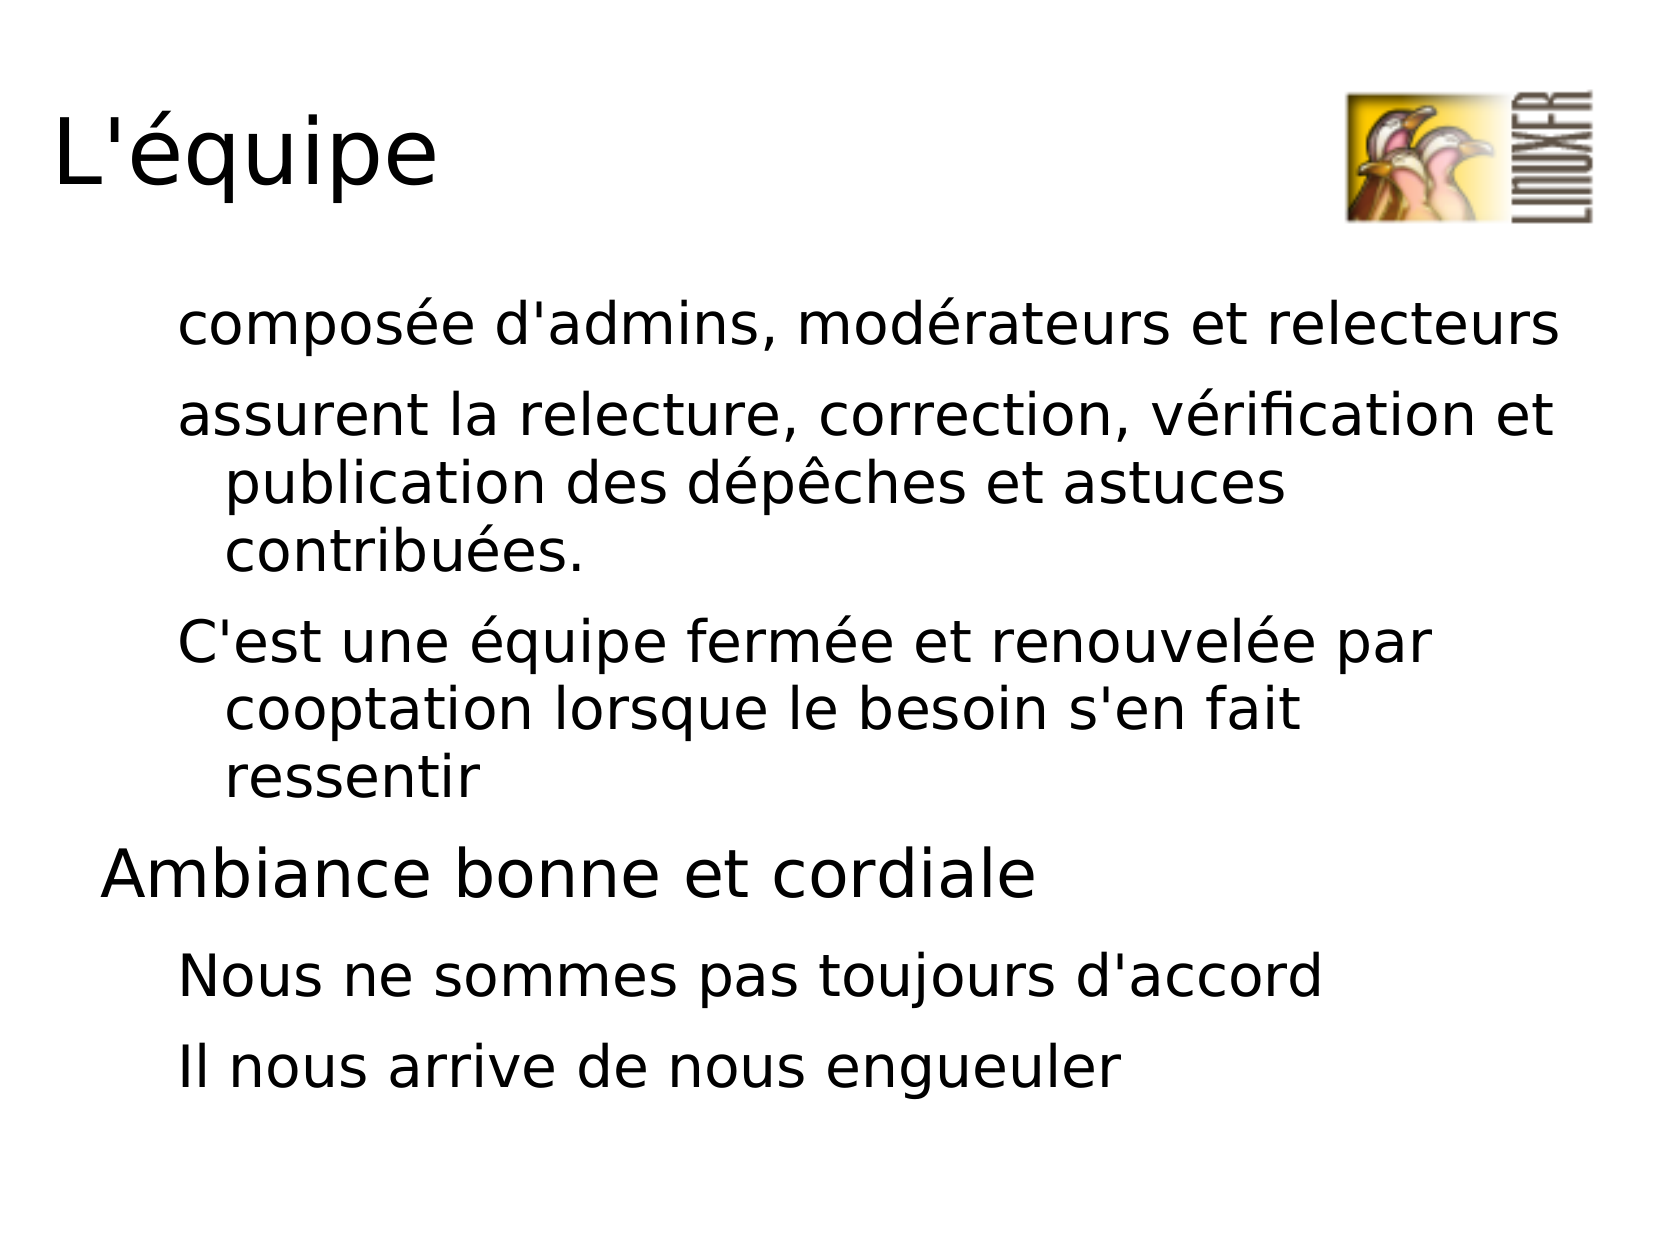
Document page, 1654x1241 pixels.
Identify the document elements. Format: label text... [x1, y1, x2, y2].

picture [1342, 88, 1601, 229]
title L'équipe [51, 49, 1342, 257]
list composée d'admins, modérateurs et relecteurs assurent la relecture, correction, vérification et publication des dépêches et astuces contribuées. C'est une équipe fermée et renouvelée par cooptation lorsque le besoin s'en fait ressentir Ambiance bonne et cordiale Nous ne sommes pas toujours d'accord Il nous arrive de nous engueuler [82, 290, 1571, 1170]
